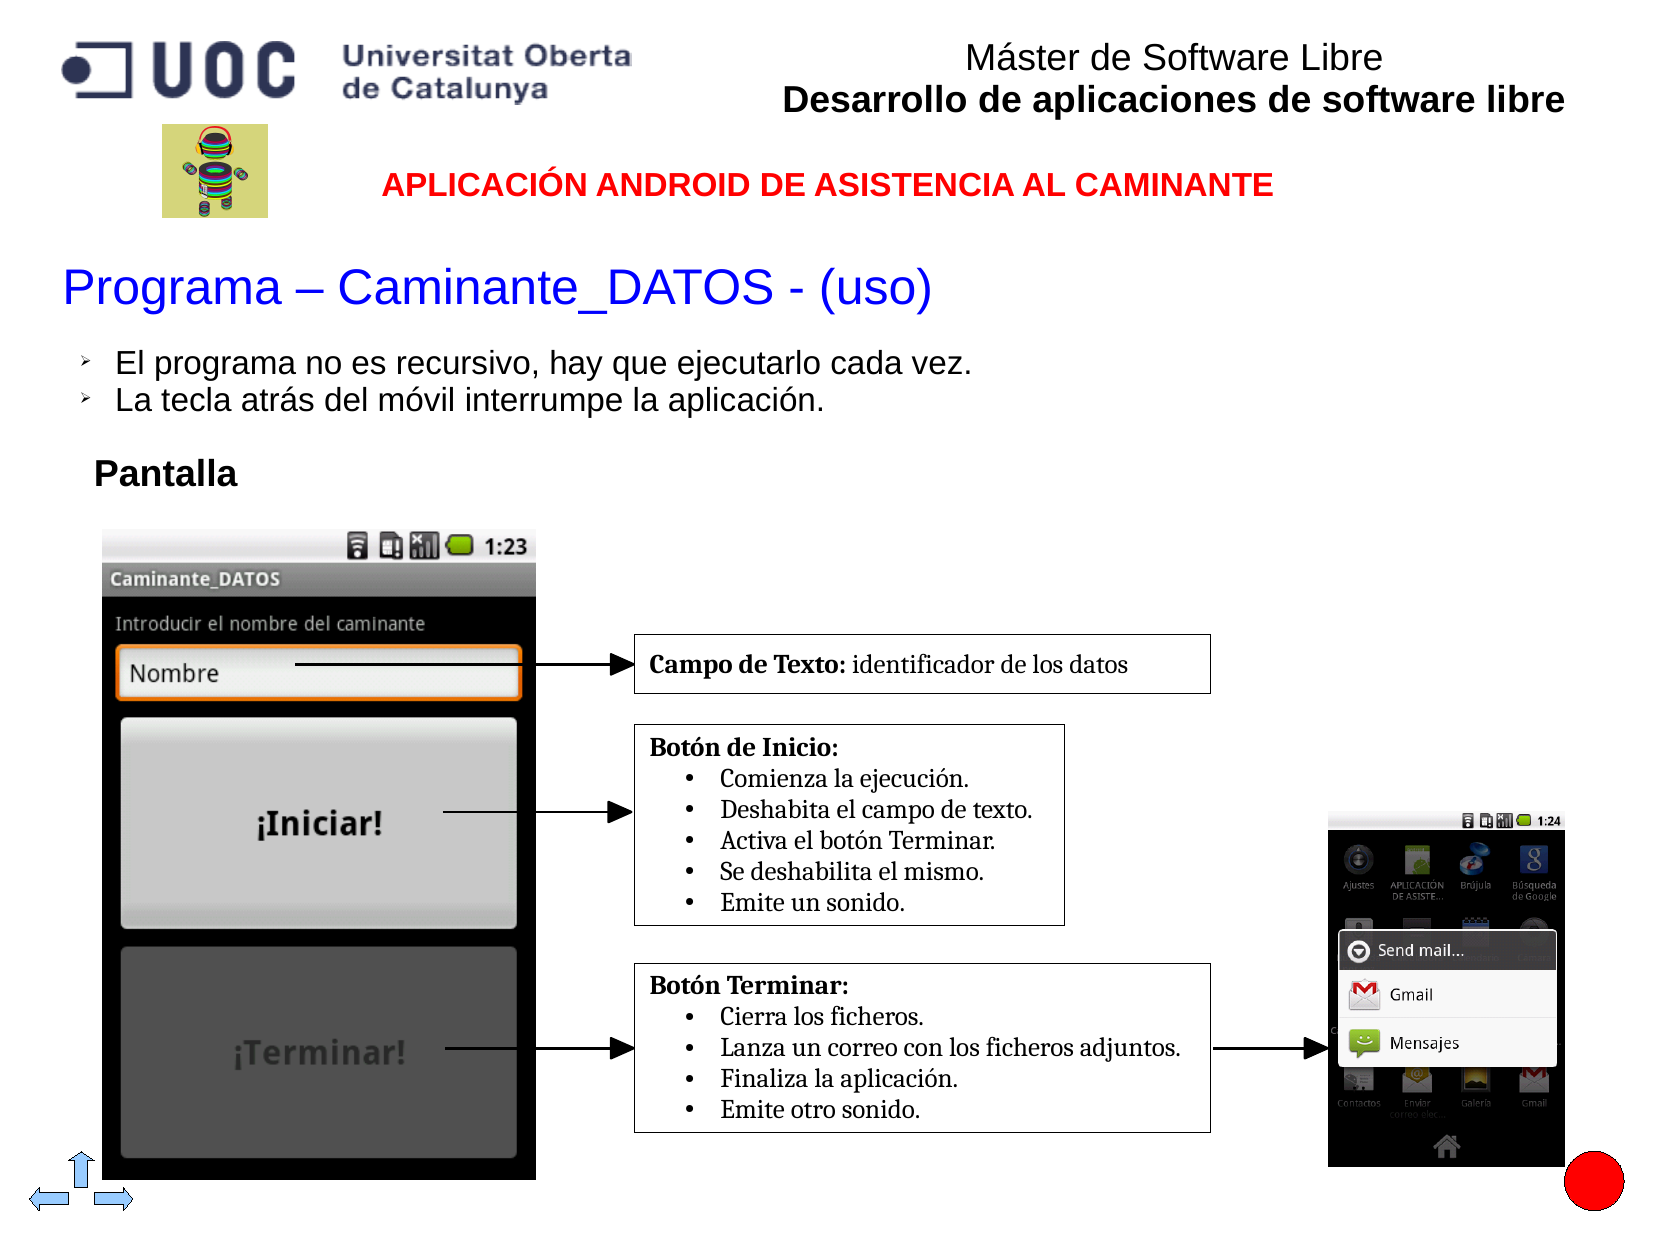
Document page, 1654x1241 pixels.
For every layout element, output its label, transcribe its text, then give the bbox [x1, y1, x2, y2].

picture [102, 529, 536, 1180]
text_box [94, 1187, 133, 1211]
text_box Campo de Texto: identificador de los datos [634, 634, 1211, 694]
picture [1328, 811, 1565, 1167]
text_box [1564, 1151, 1625, 1211]
picture [162, 124, 268, 218]
text_box [68, 1151, 95, 1188]
text_box APLICACIÓN ANDROID DE ASISTENCIA AL CAMINANTE [105, 149, 1552, 222]
text_box [29, 1187, 69, 1211]
text_box El programa no es recursivo, hay que ejecutarlo cada vez. La tecla atrás del móvil interrumpe la aplicación. [29, 337, 1032, 427]
text_box Máster de Software Libre Desarrollo de aplicaciones de software libre [754, 29, 1595, 130]
text_box Botón de Inicio: Comienza la ejecución. Deshabita el campo de texto. Activa el botón Terminar. Se deshabilita el mismo. Emite un sonido. [634, 724, 1065, 924]
picture [61, 41, 632, 105]
list Programa – Caminante_DATOS - (uso) [62, 249, 1300, 325]
text_box Pantalla [79, 444, 253, 503]
text_box Botón Terminar: Cierra los ficheros. Lanza un correo con los ficheros adjuntos. Finaliza la aplicación. Emite otro sonido. [634, 963, 1211, 1132]
